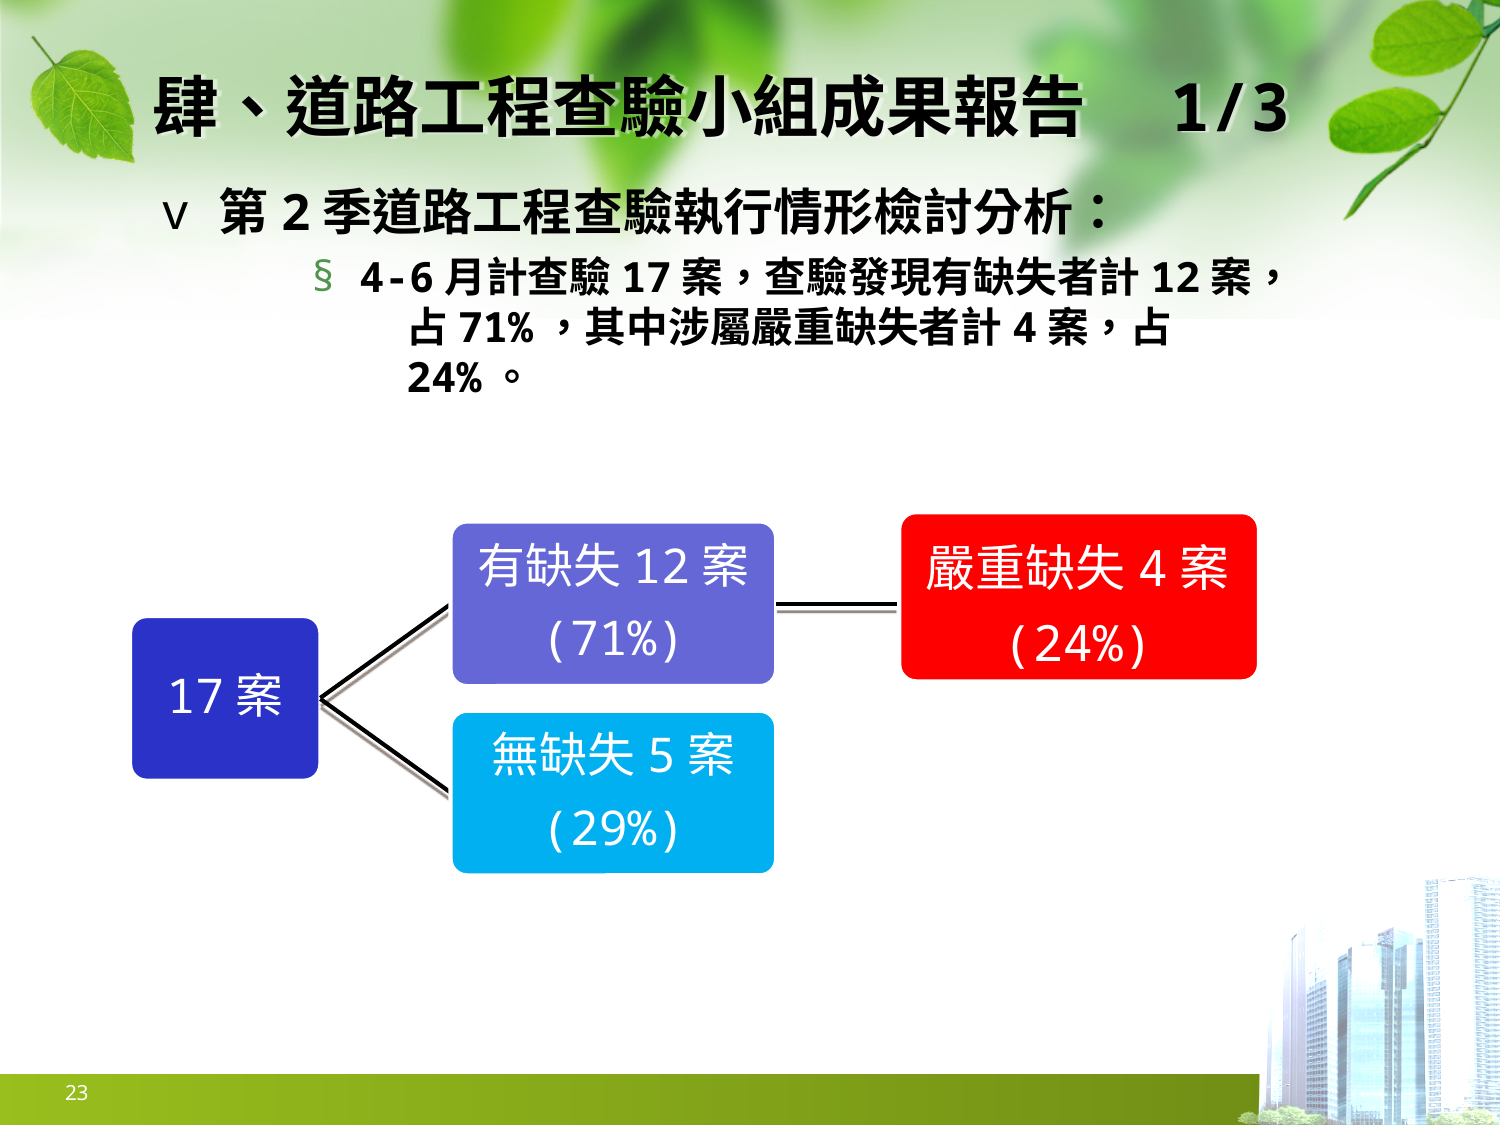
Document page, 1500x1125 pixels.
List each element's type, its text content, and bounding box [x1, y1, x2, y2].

list 第2季道路工程查驗執行情形檢討分析： 4-6月計查驗17案，查驗發現有缺失者計12案，占71%，其中涉屬嚴重缺失者計4案，占24%。 [147, 172, 1317, 965]
text_box 無缺失5案 (29%) [455, 716, 771, 871]
text_box [450, 710, 777, 876]
text_box 嚴重缺失4案 (24%) [897, 522, 1259, 695]
title 肆、道路工程查驗小組成果報告 1/3 [137, 57, 1325, 150]
text_box [900, 512, 1258, 522]
text_box 23 [50, 1072, 138, 1113]
text_box [130, 616, 321, 781]
text_box 17案 [135, 621, 316, 776]
text_box 有缺失12案 (71%) [455, 526, 771, 681]
text_box [450, 521, 777, 687]
